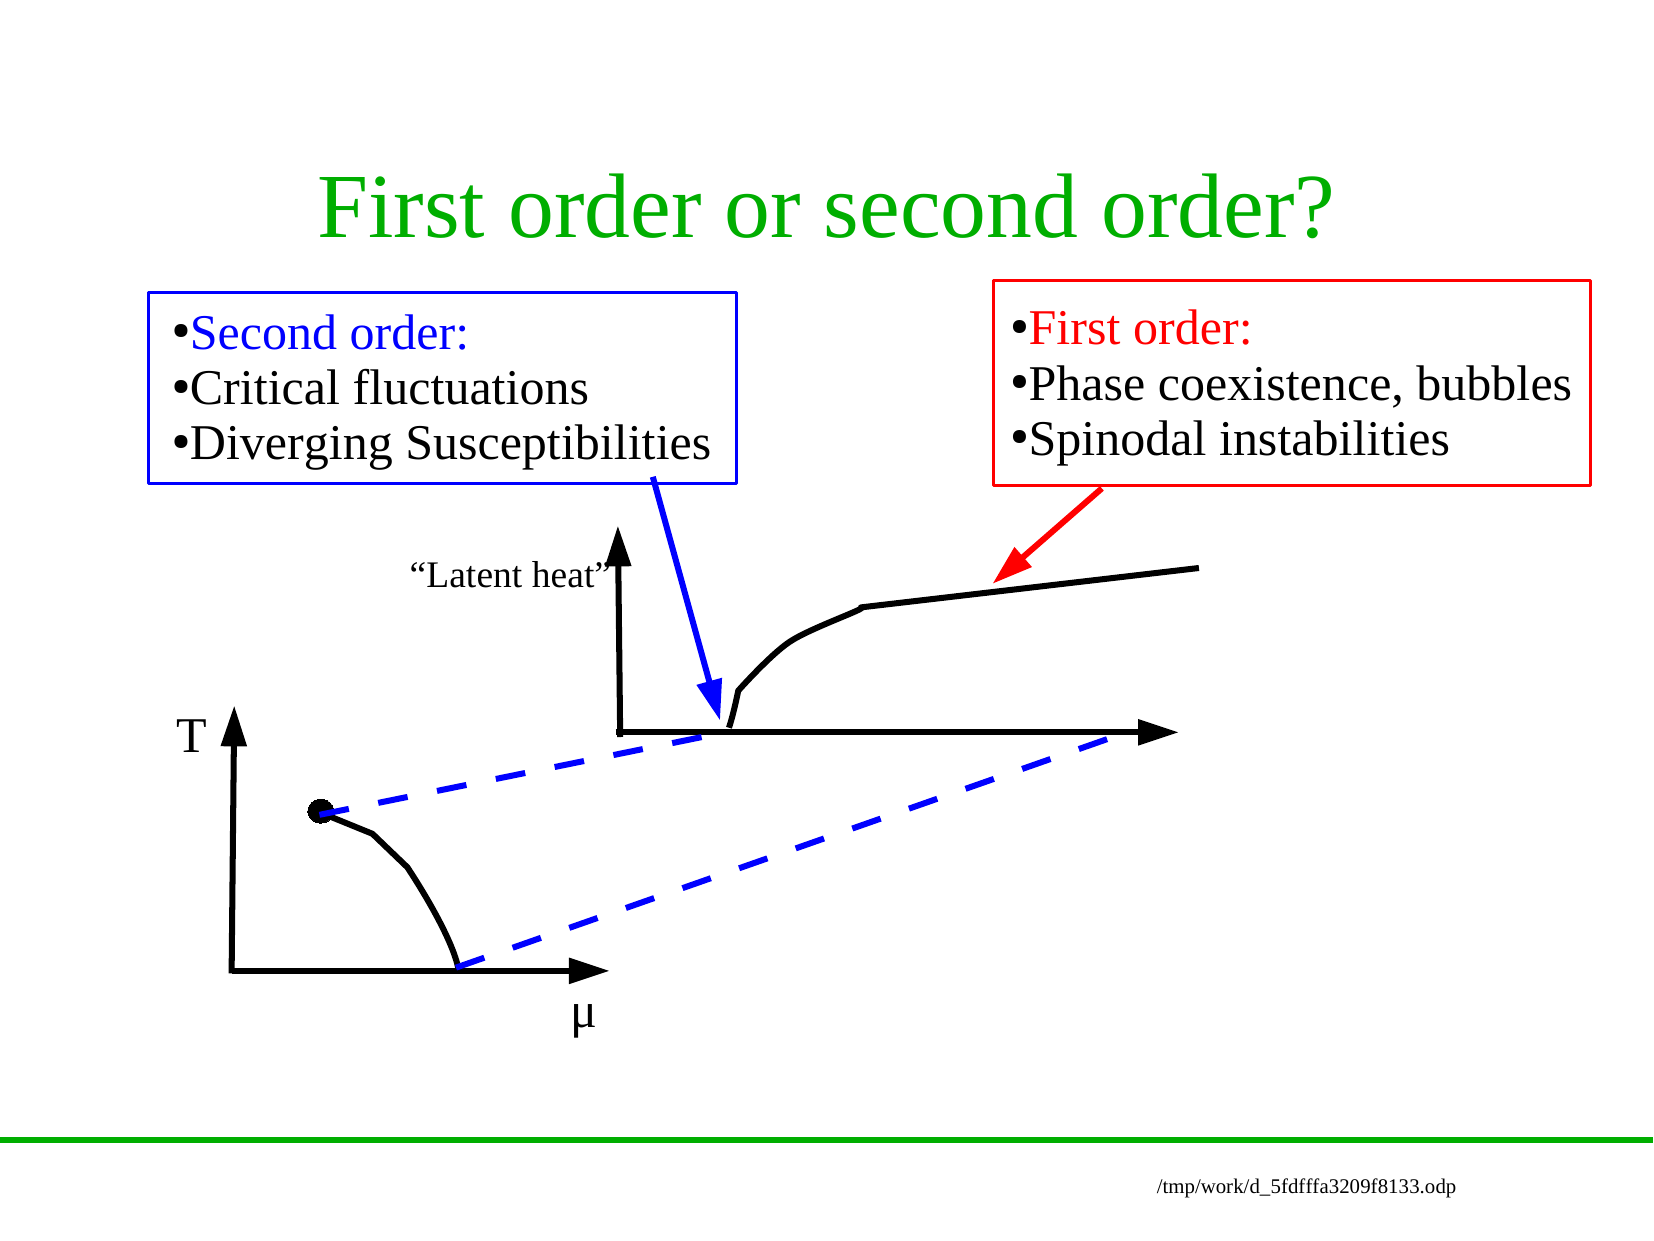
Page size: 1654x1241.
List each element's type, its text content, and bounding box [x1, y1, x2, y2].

text_box [307, 799, 334, 824]
text_box Second order: Critical fluctuations Diverging Susceptibilities [148, 292, 737, 484]
title First order or second order? [121, 102, 1534, 310]
text_box μ [570, 982, 609, 1039]
text_box “Latent heat” [409, 553, 612, 596]
text_box T [176, 707, 209, 763]
text_box First order: Phase coexistence, bubbles Spinodal instabilities [993, 280, 1591, 486]
